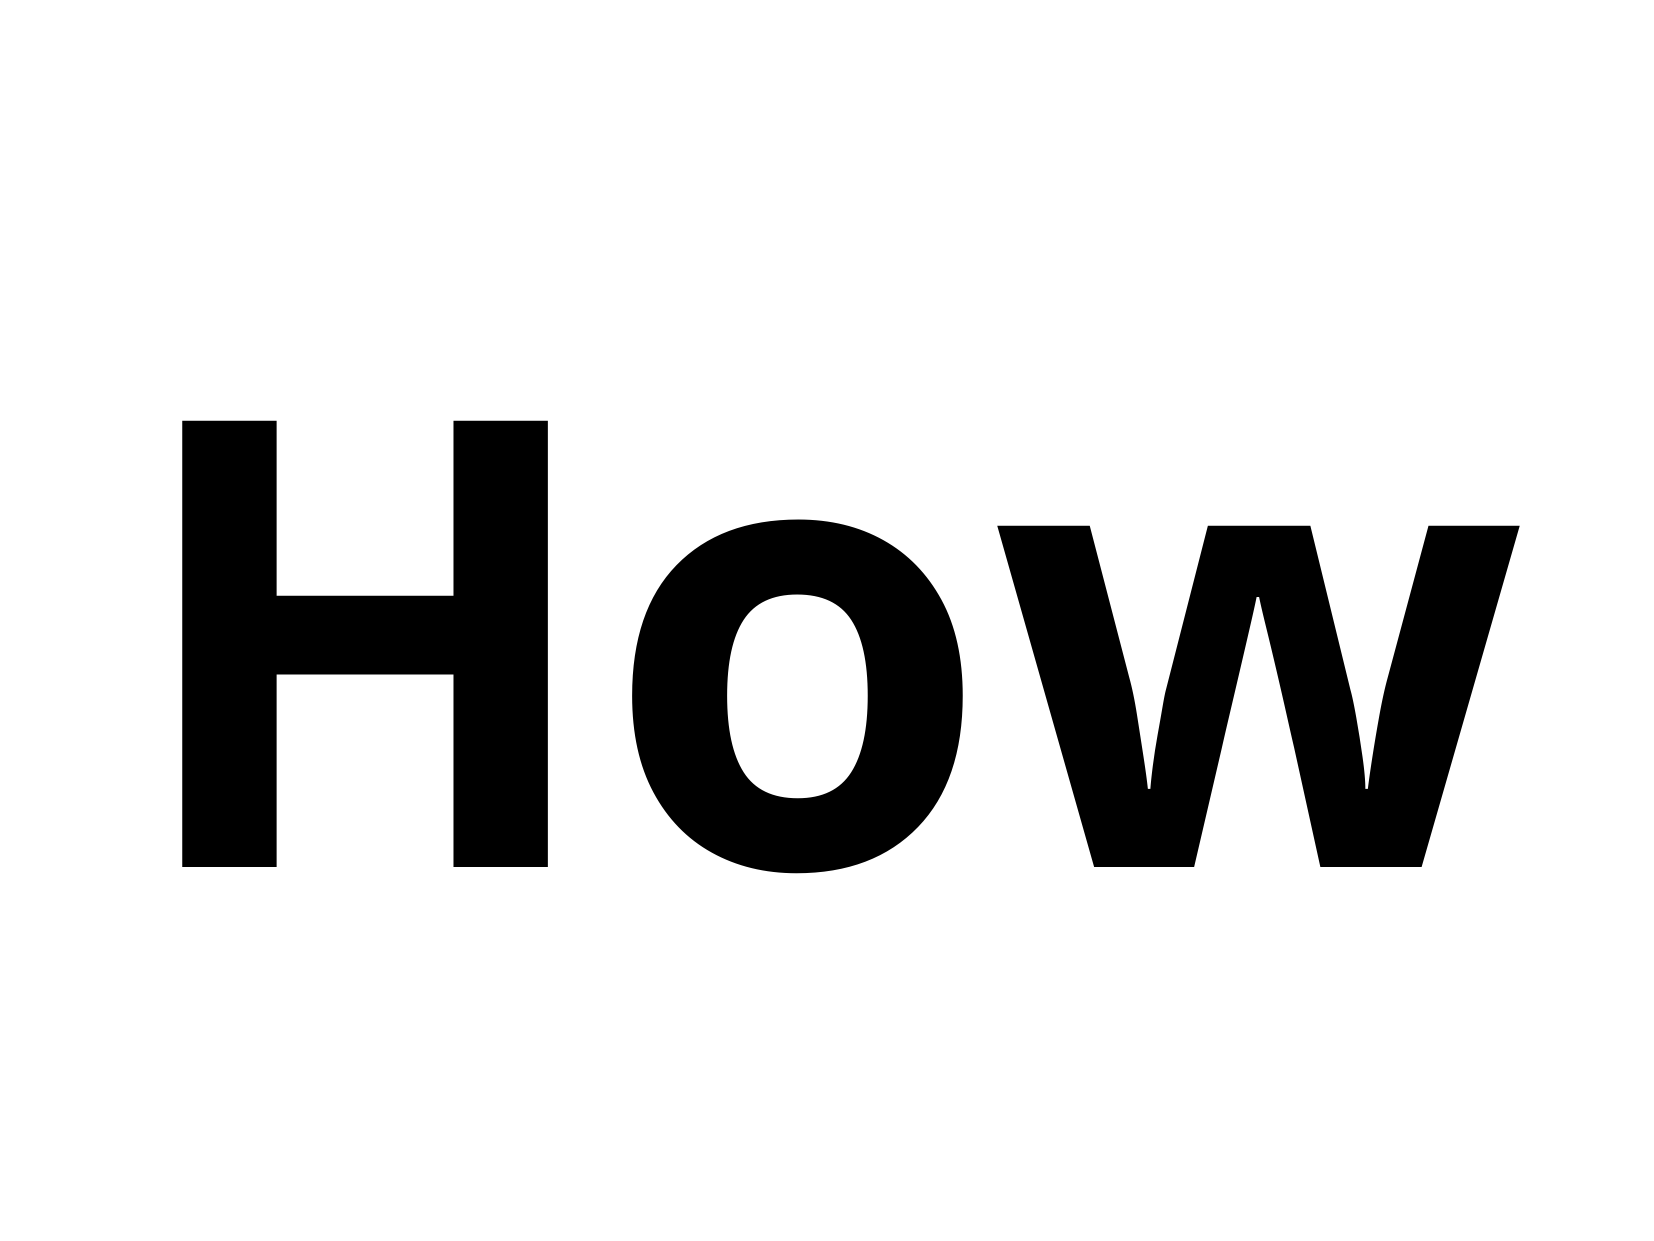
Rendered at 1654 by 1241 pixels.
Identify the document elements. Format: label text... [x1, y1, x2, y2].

title How [82, 49, 1571, 1201]
